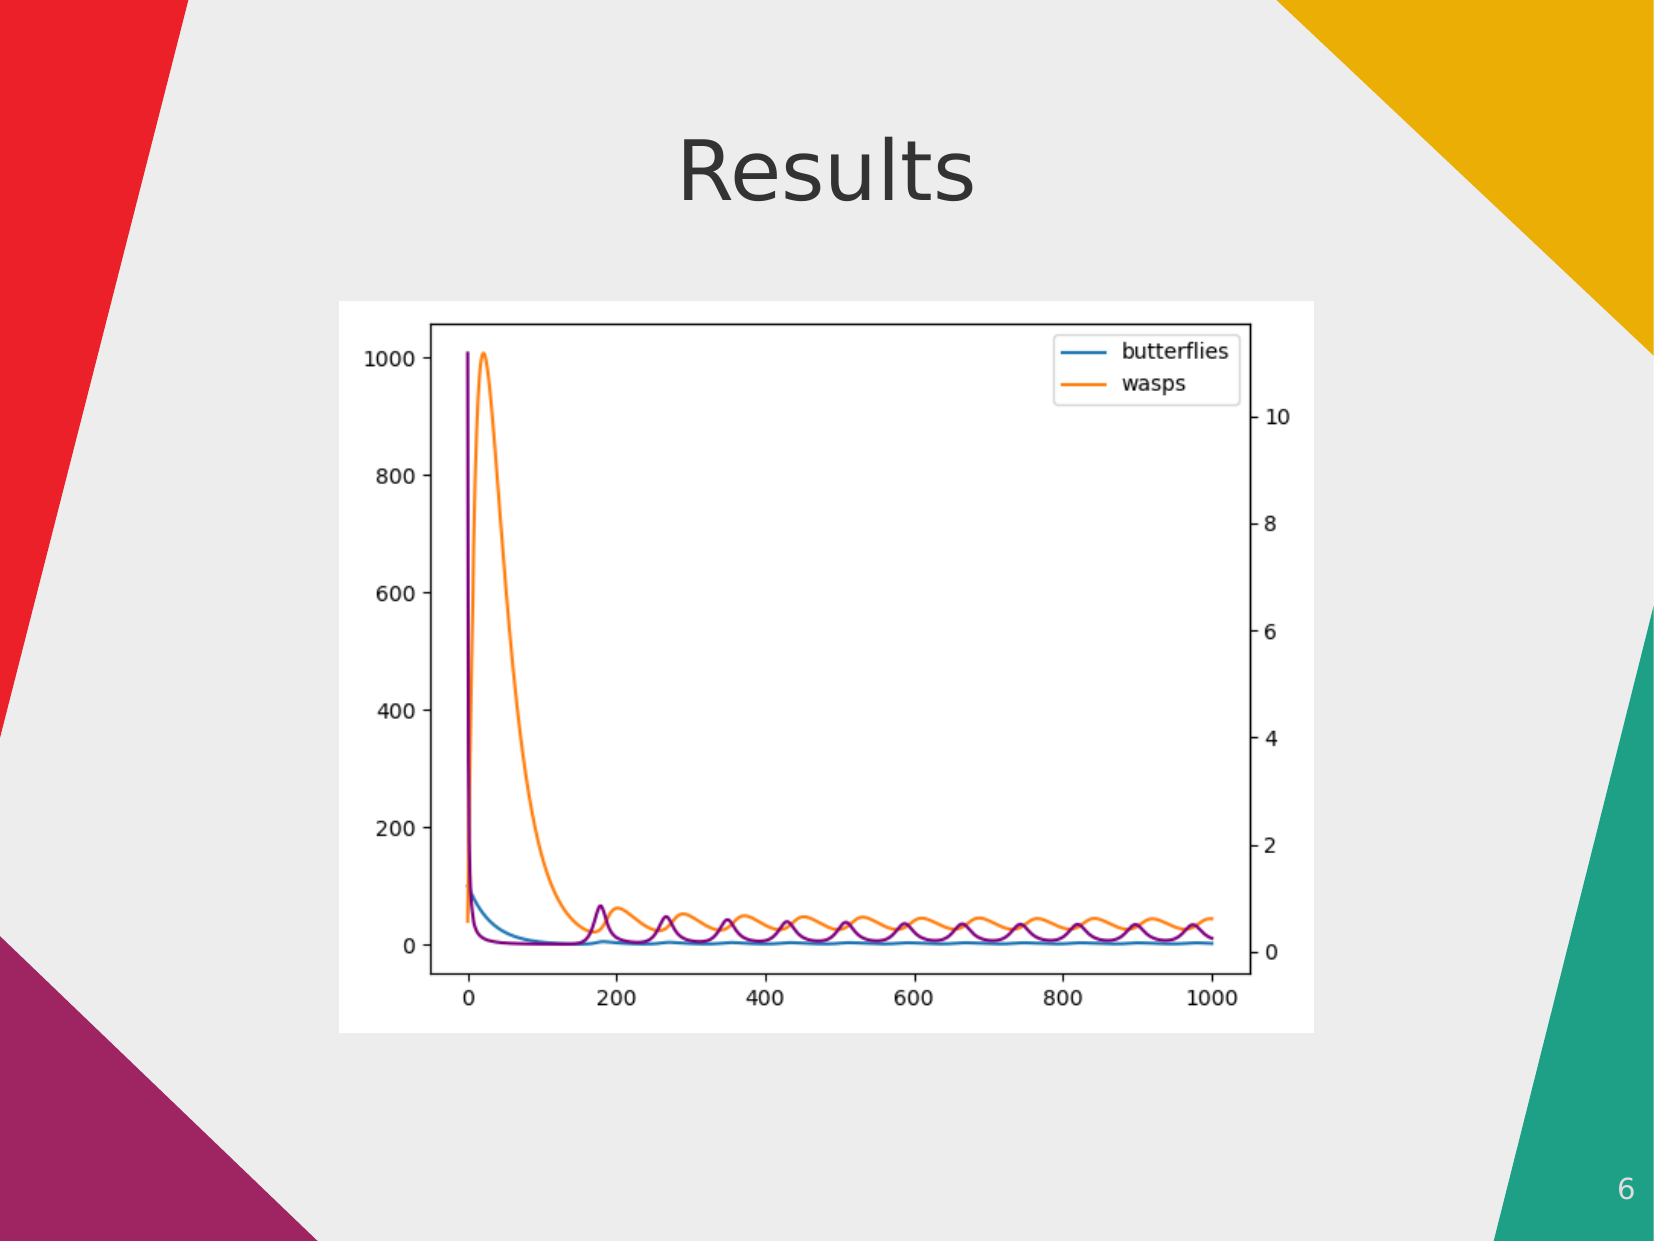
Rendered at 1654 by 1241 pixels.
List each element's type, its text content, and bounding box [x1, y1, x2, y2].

title Results [114, 73, 1539, 271]
picture [339, 301, 1314, 1033]
